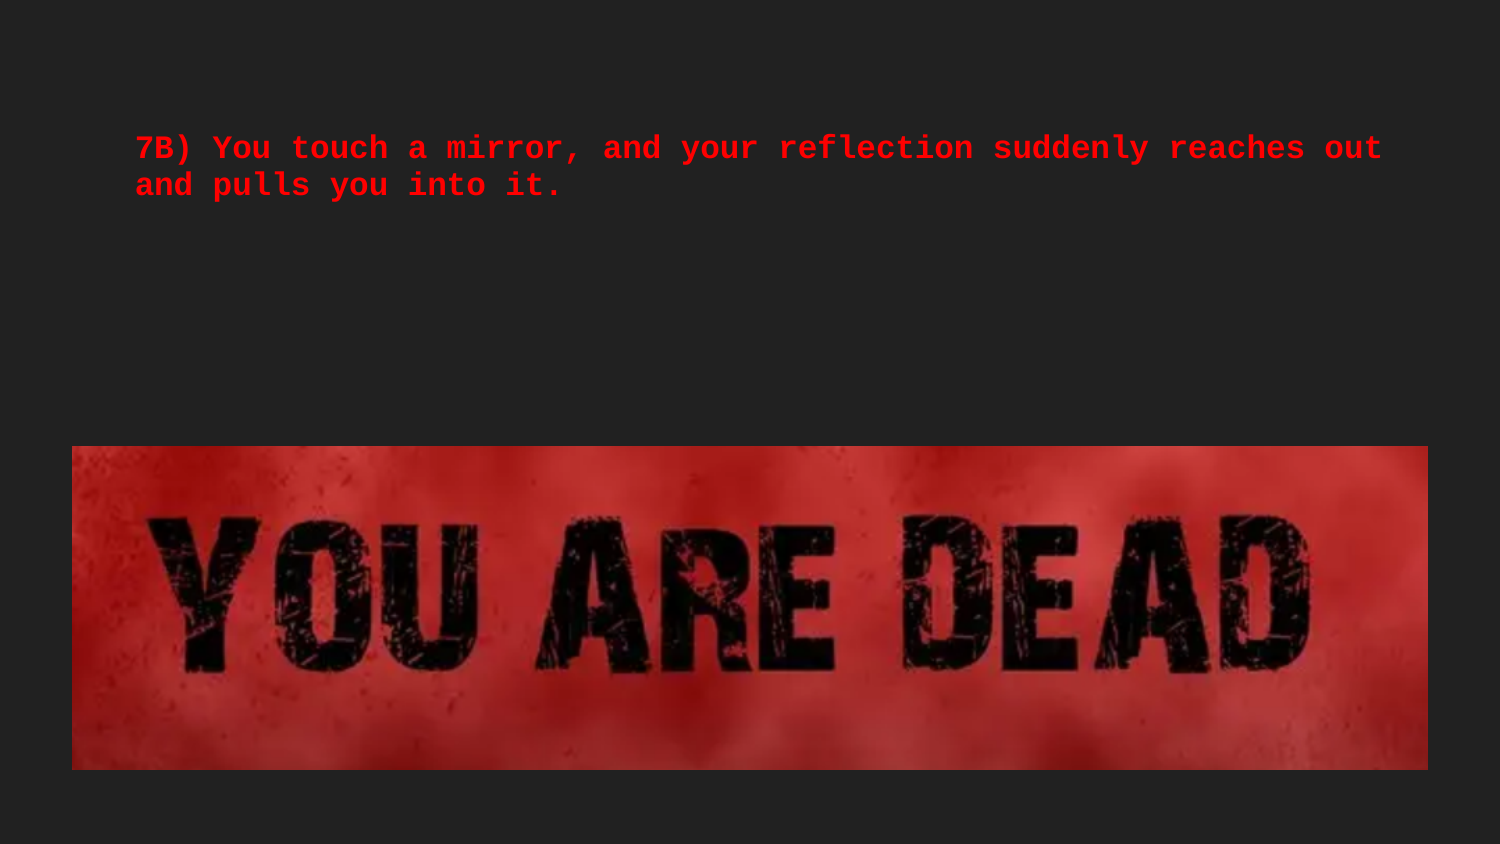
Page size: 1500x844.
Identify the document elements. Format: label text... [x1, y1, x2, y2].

title 7B) You touch a mirror, and your reflection suddenly reaches out and pulls you into it. [119, 116, 1401, 410]
picture [72, 446, 1428, 770]
